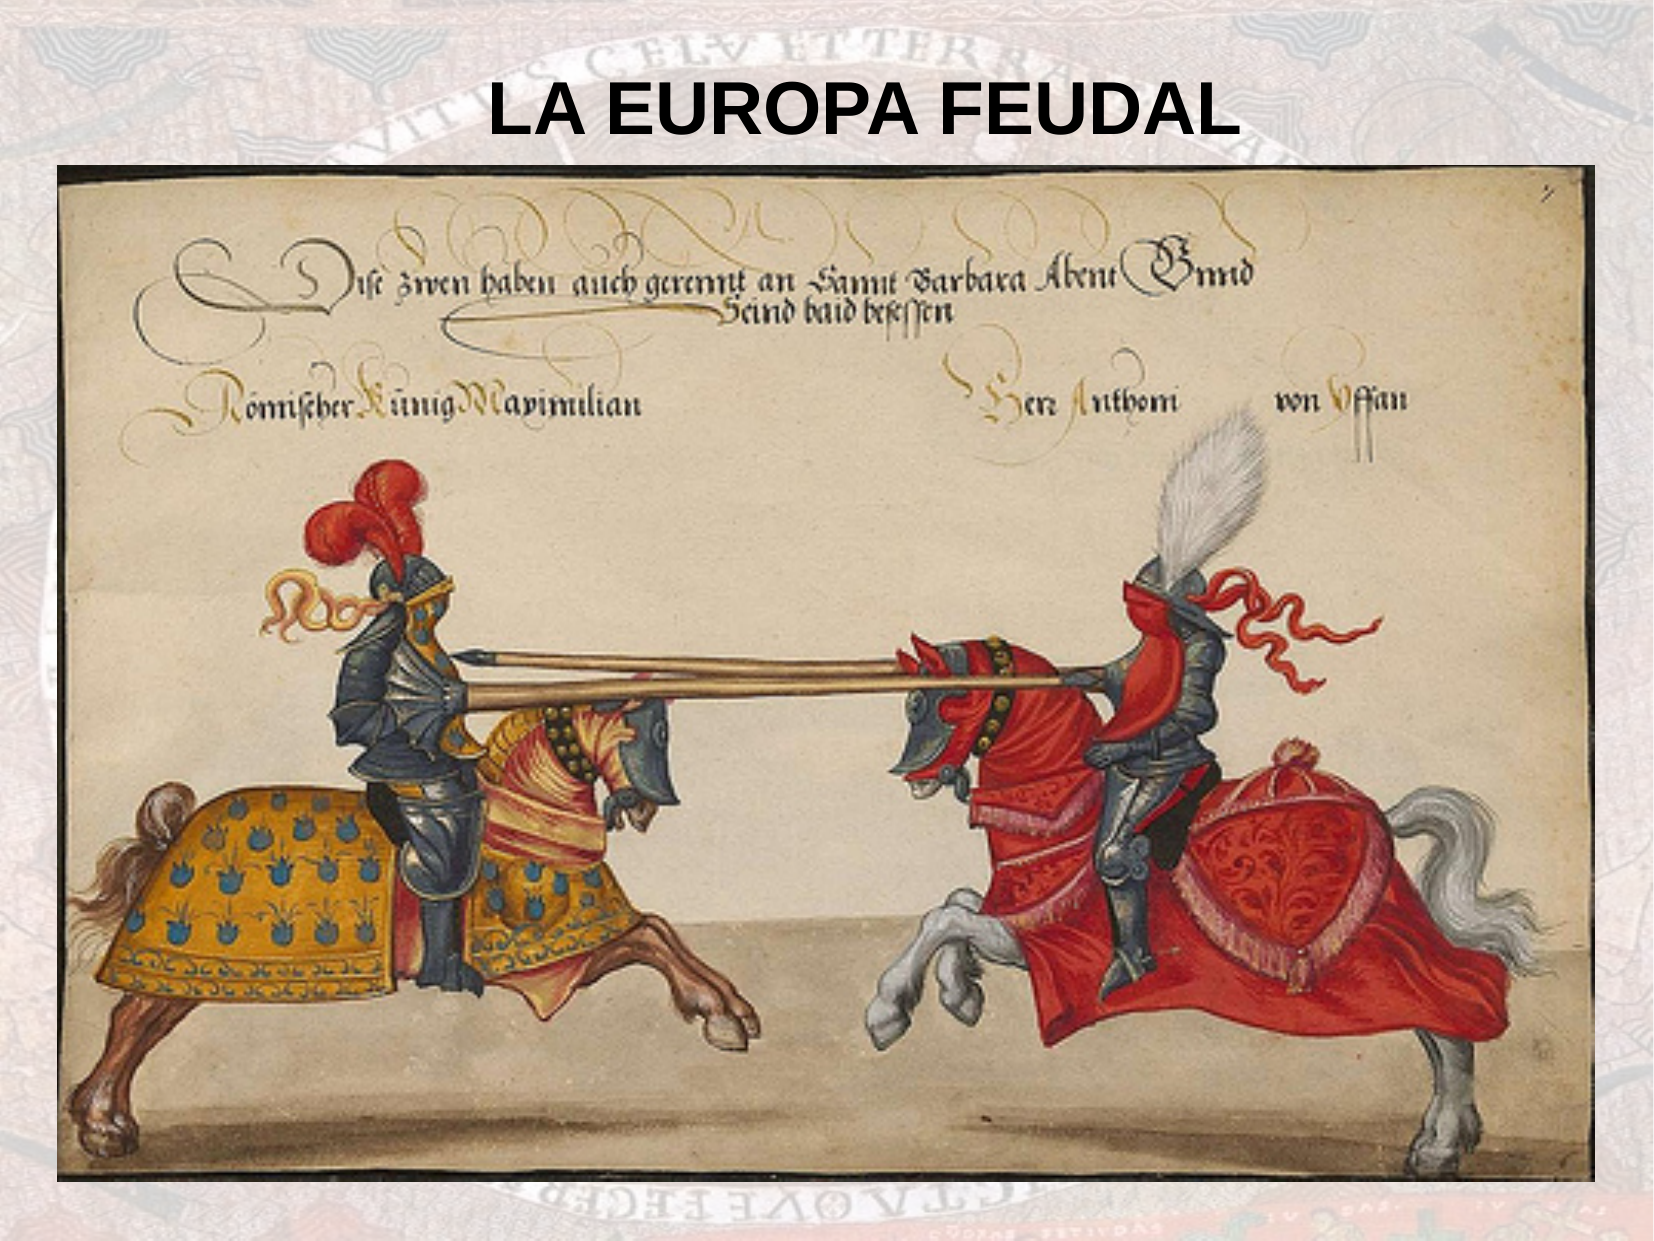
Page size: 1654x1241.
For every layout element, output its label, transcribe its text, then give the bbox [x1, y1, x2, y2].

text_box LA EUROPA FEUDAL [472, 59, 1258, 158]
picture [0, 0, 1654, 1241]
